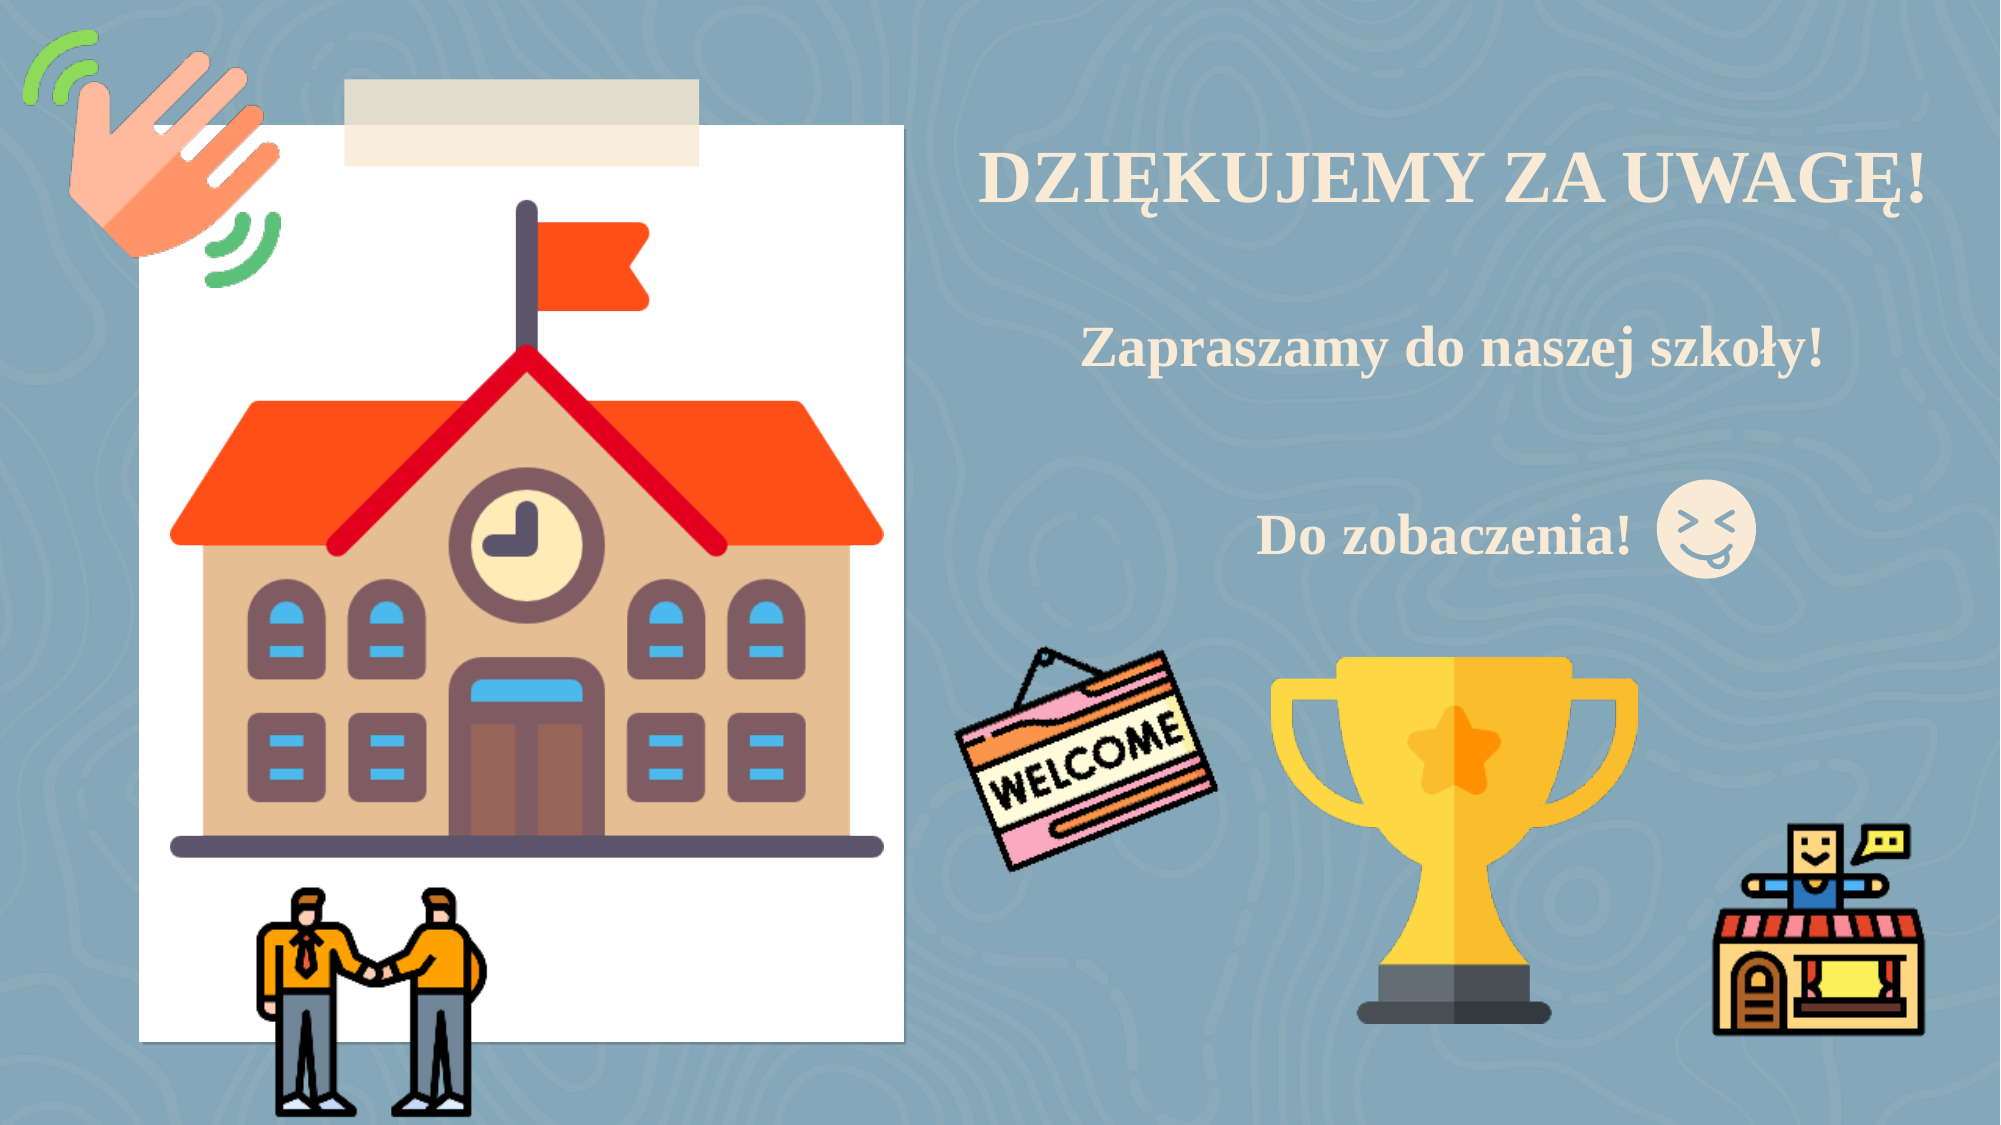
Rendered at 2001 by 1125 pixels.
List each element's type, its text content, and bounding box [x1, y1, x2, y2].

picture [1643, 465, 1770, 593]
picture [931, 593, 1224, 886]
text_box DZIĘKUJEMY ZA UWAGĘ! [920, 119, 1990, 226]
picture [1271, 657, 1638, 1024]
picture [1706, 817, 1932, 1043]
picture [23, 30, 884, 1125]
title Zapraszamy do naszej szkoły! Do zobaczenia! [999, 240, 1906, 643]
